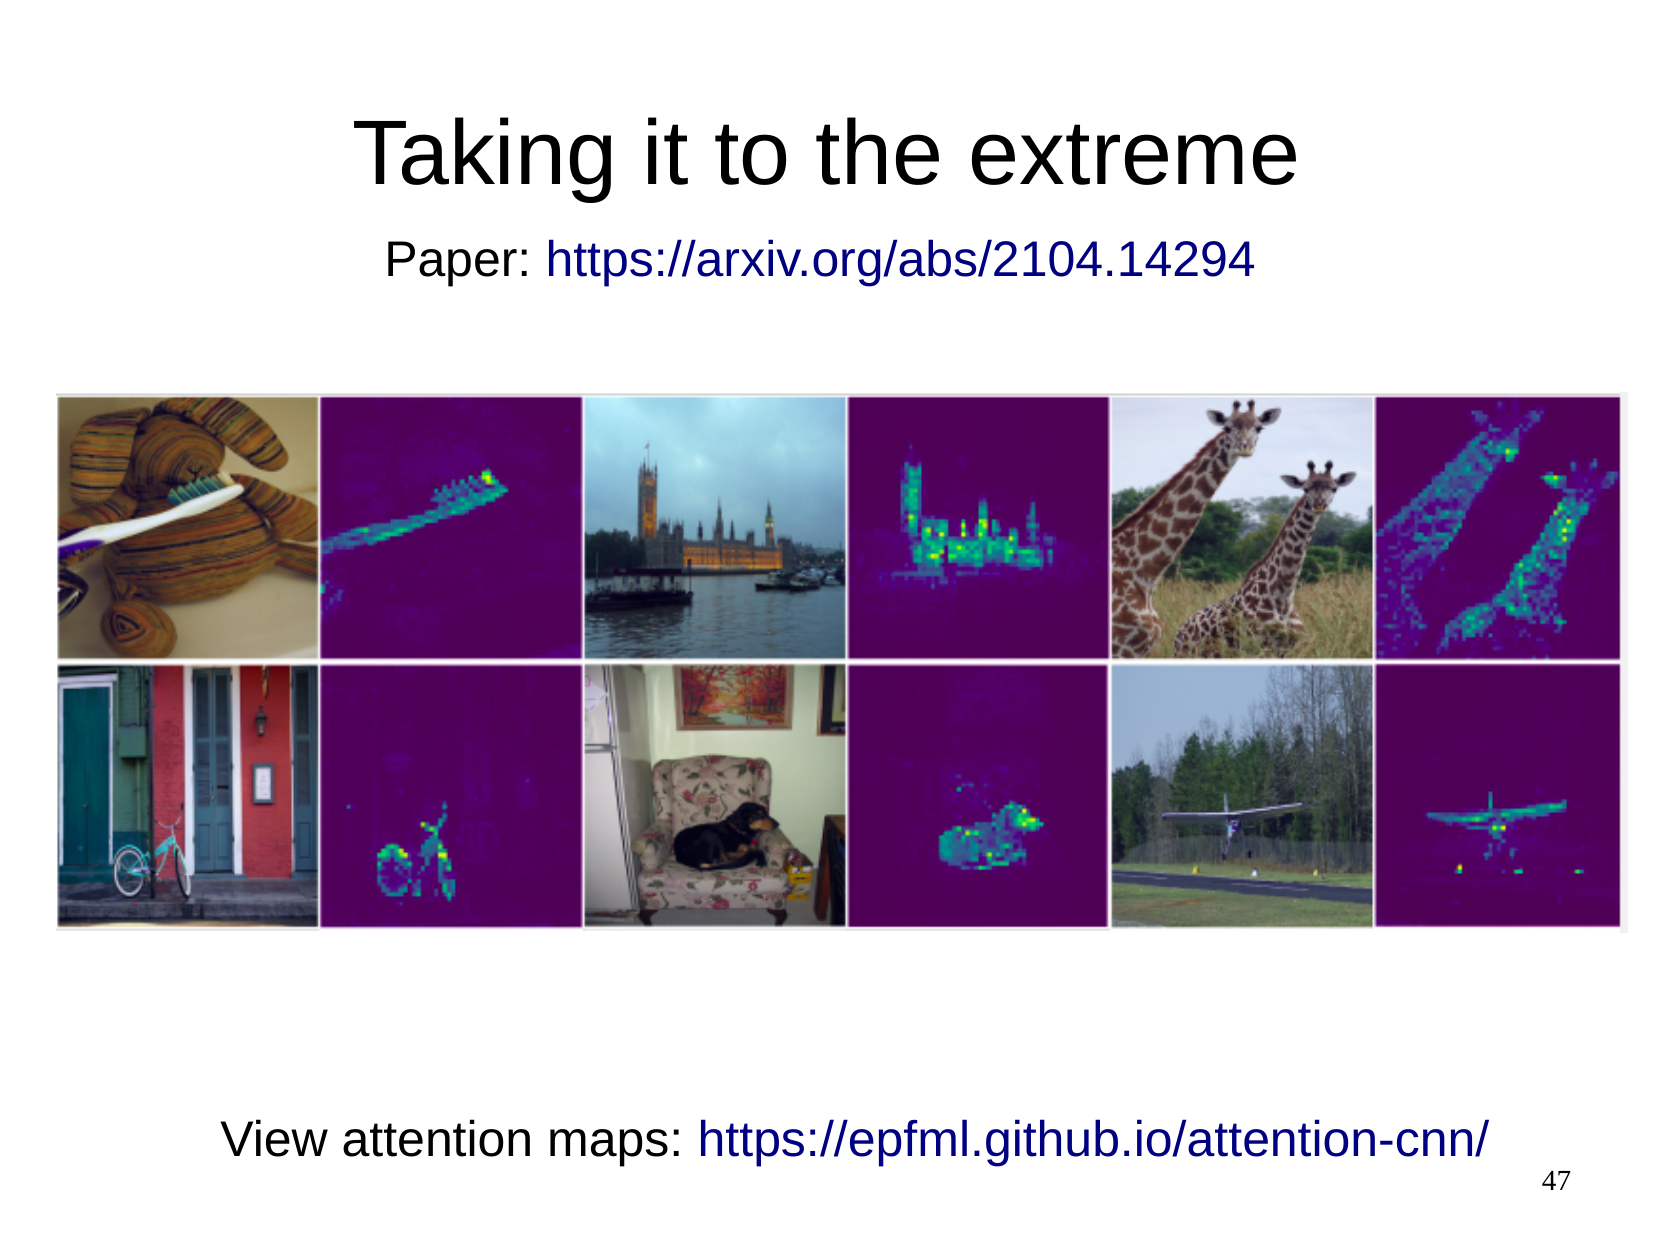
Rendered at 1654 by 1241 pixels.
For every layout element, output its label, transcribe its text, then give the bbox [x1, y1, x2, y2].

title Taking it to the extreme [82, 49, 1571, 257]
text_box Paper: https://arxiv.org/abs/2104.14294 [369, 223, 1470, 351]
picture [56, 392, 1628, 933]
text_box View attention maps: https://epfml.github.io/attention-cnn/ [205, 1104, 1583, 1231]
